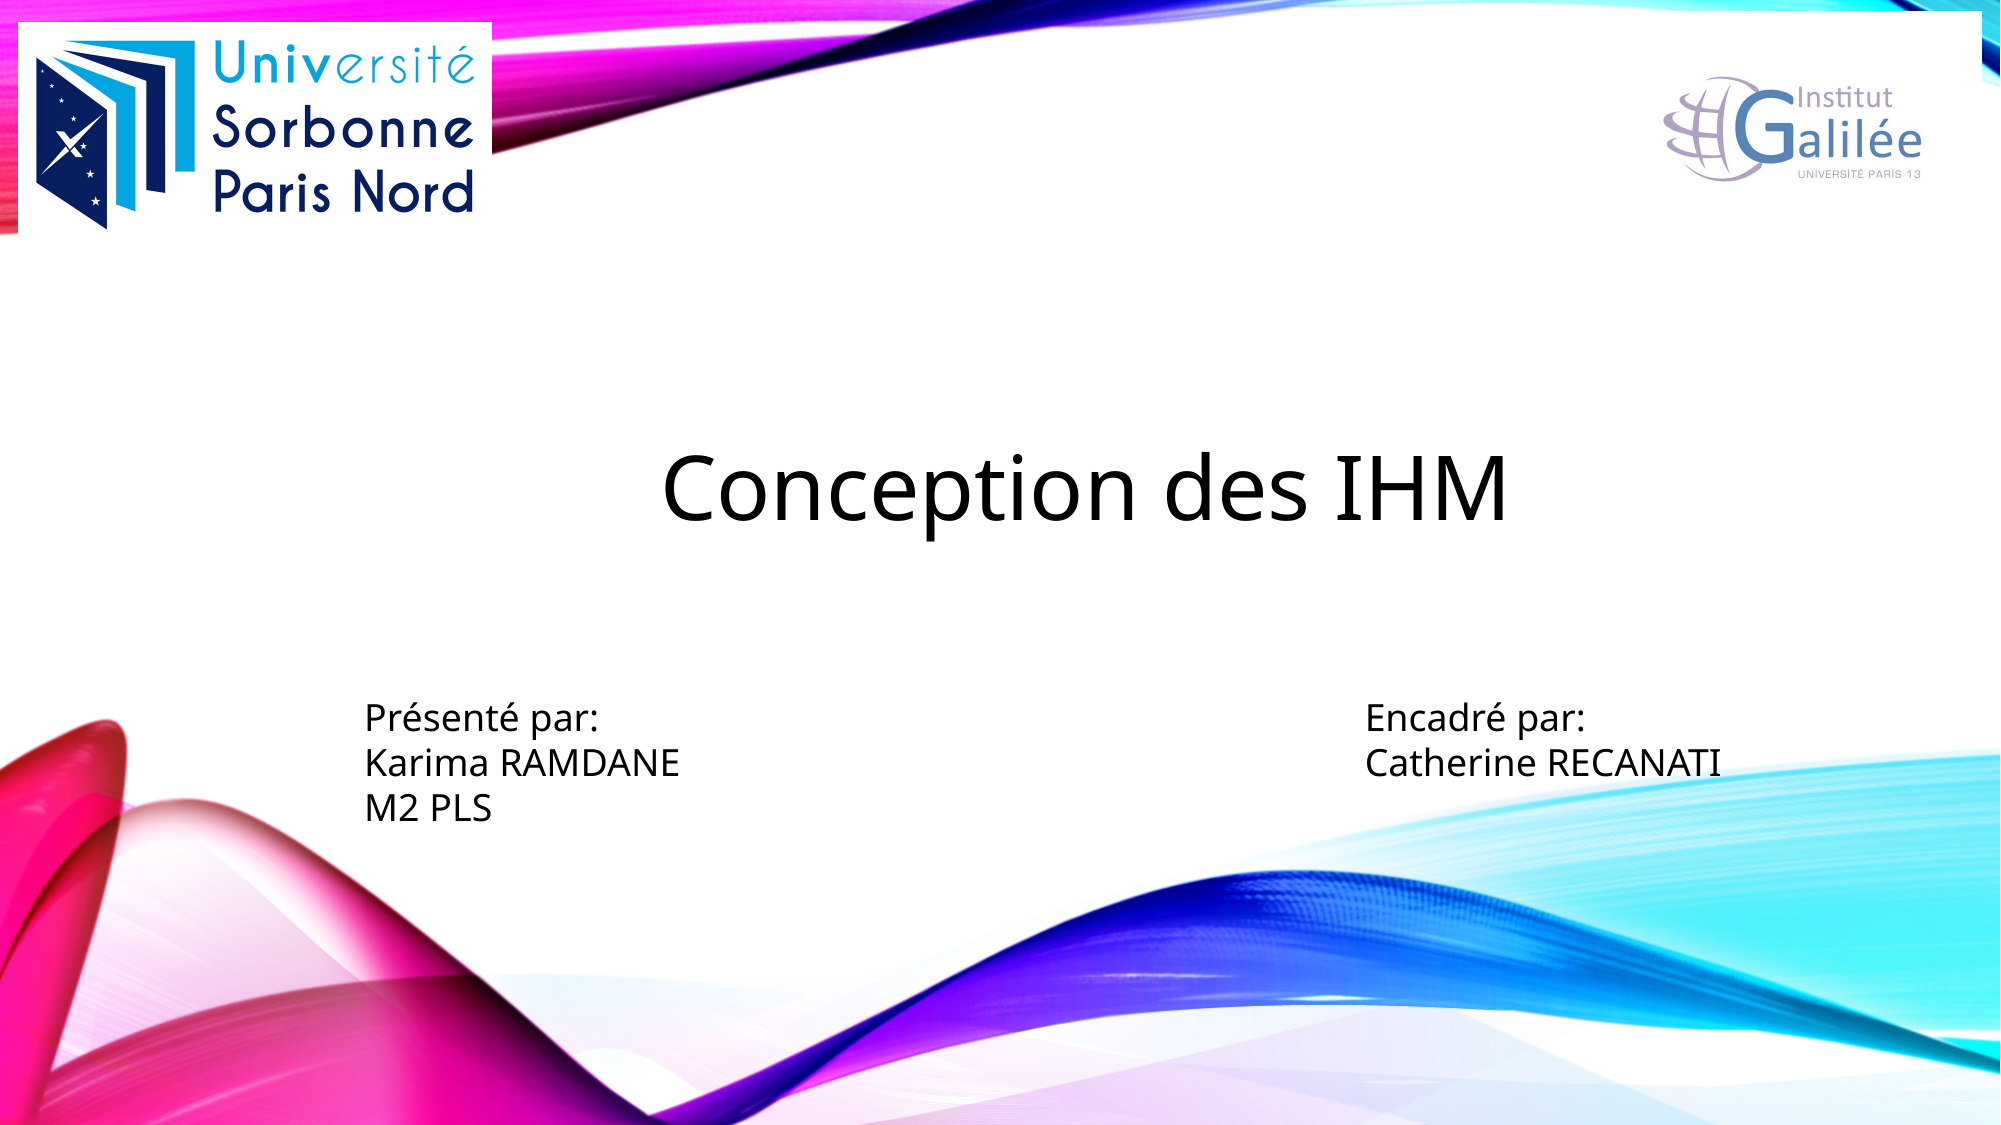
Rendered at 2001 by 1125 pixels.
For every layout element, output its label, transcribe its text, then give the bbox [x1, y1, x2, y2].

picture [0, 717, 2000, 1125]
picture [0, 0, 2000, 248]
picture [1795, 1002, 1807, 1006]
text_box Présenté par: Karima RAMDANE M2 PLS [349, 686, 813, 839]
title Conception des IHM [495, 418, 1677, 548]
text_box Encadré par: Catherine RECANATI [1349, 686, 1768, 793]
